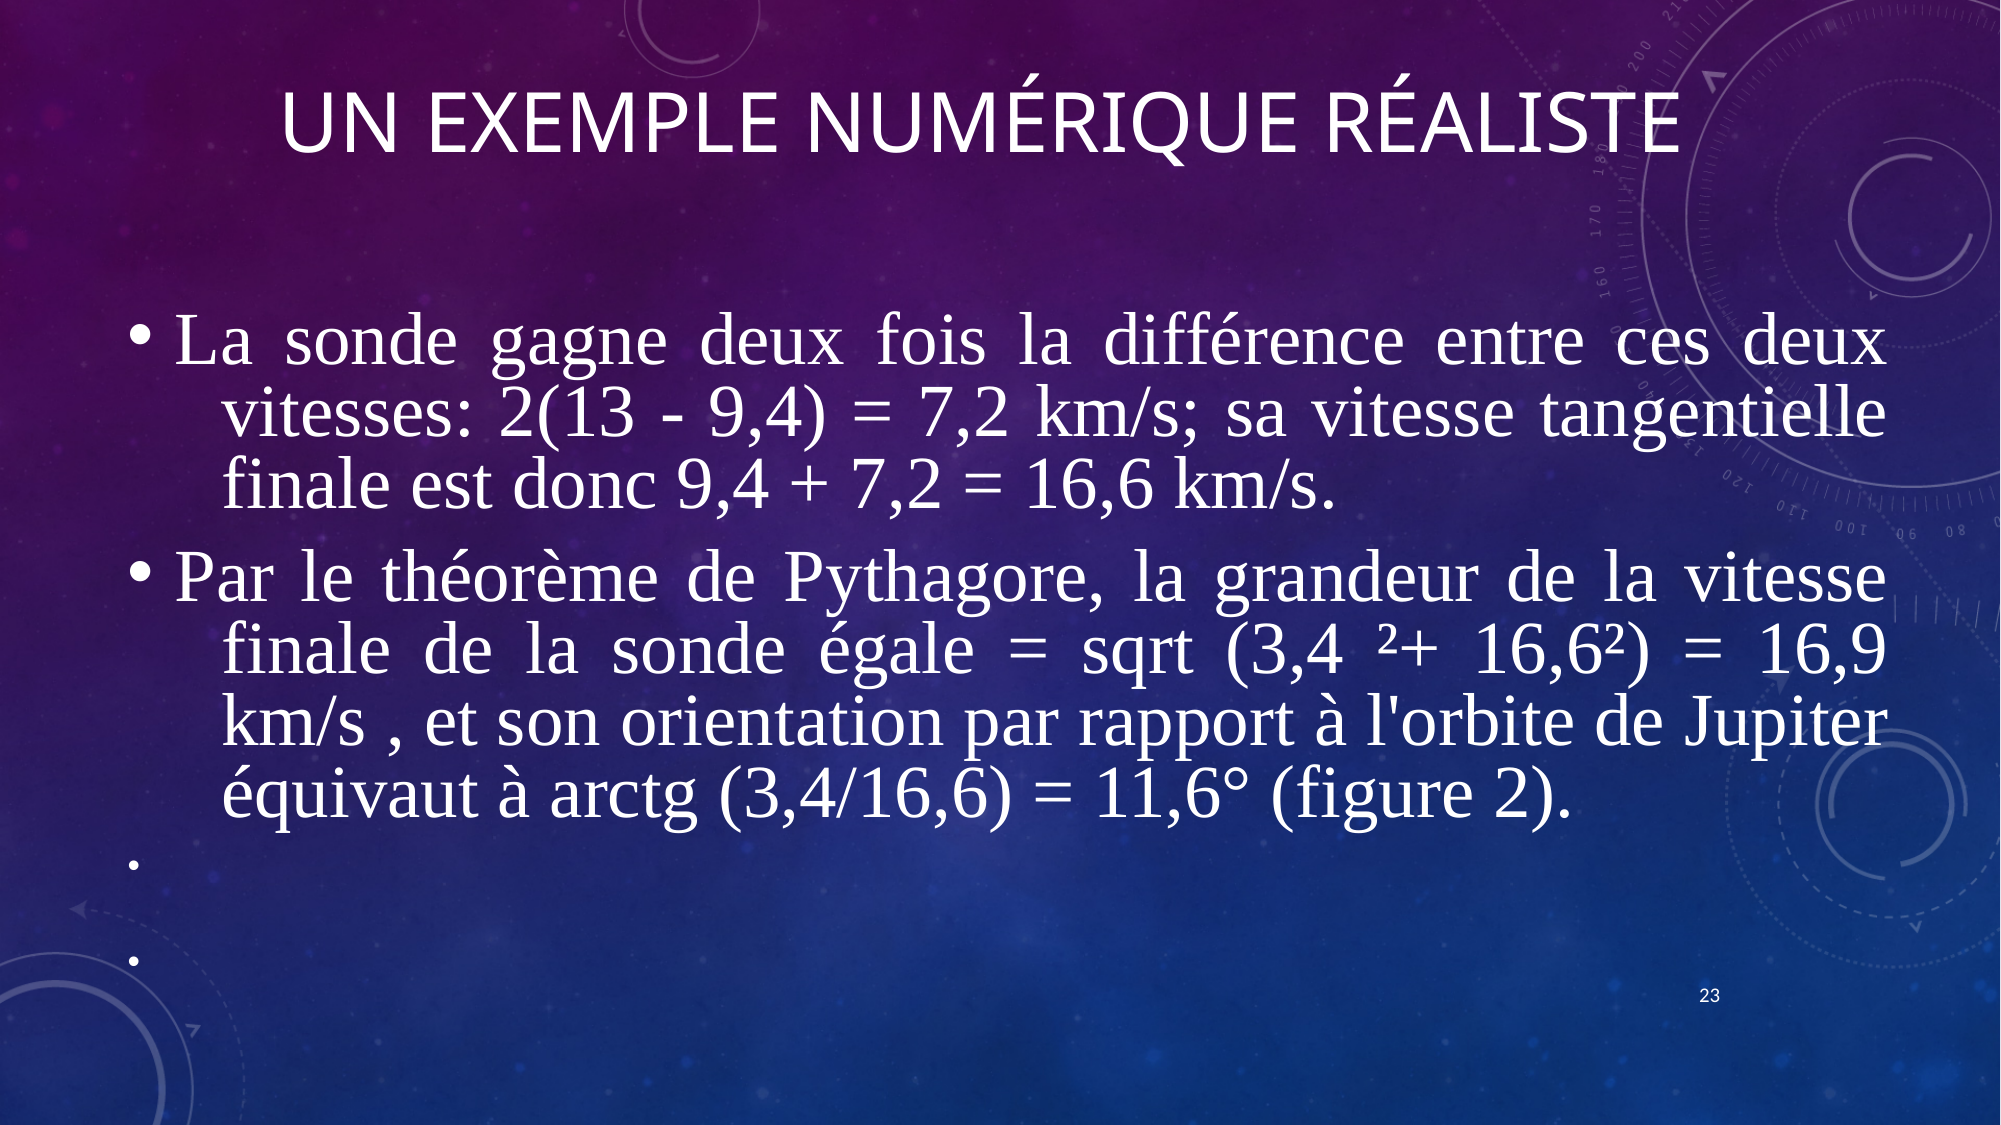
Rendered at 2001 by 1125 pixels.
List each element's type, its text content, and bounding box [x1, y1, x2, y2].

list La sonde gagne deux fois la différence entre ces deux vitesses: 2(13 - 9,4) = 7,2 km/s; sa vitesse tangentielle finale est donc 9,4 + 7,2 = 16,6 km/s. Par le théorème de Pythagore, la grandeur de la vitesse finale de la sonde égale = sqrt (3,4 ²+ 16,6²) = 16,9 km/s , et son orientation par rapport à l'orbite de Jupiter équivaut à arctg (3,4/16,6) = 11,6° (figure 2). [112, 218, 1905, 1070]
text_box [1684, 963, 1775, 1026]
title Un exemple numérique réaliste [263, 0, 2000, 239]
